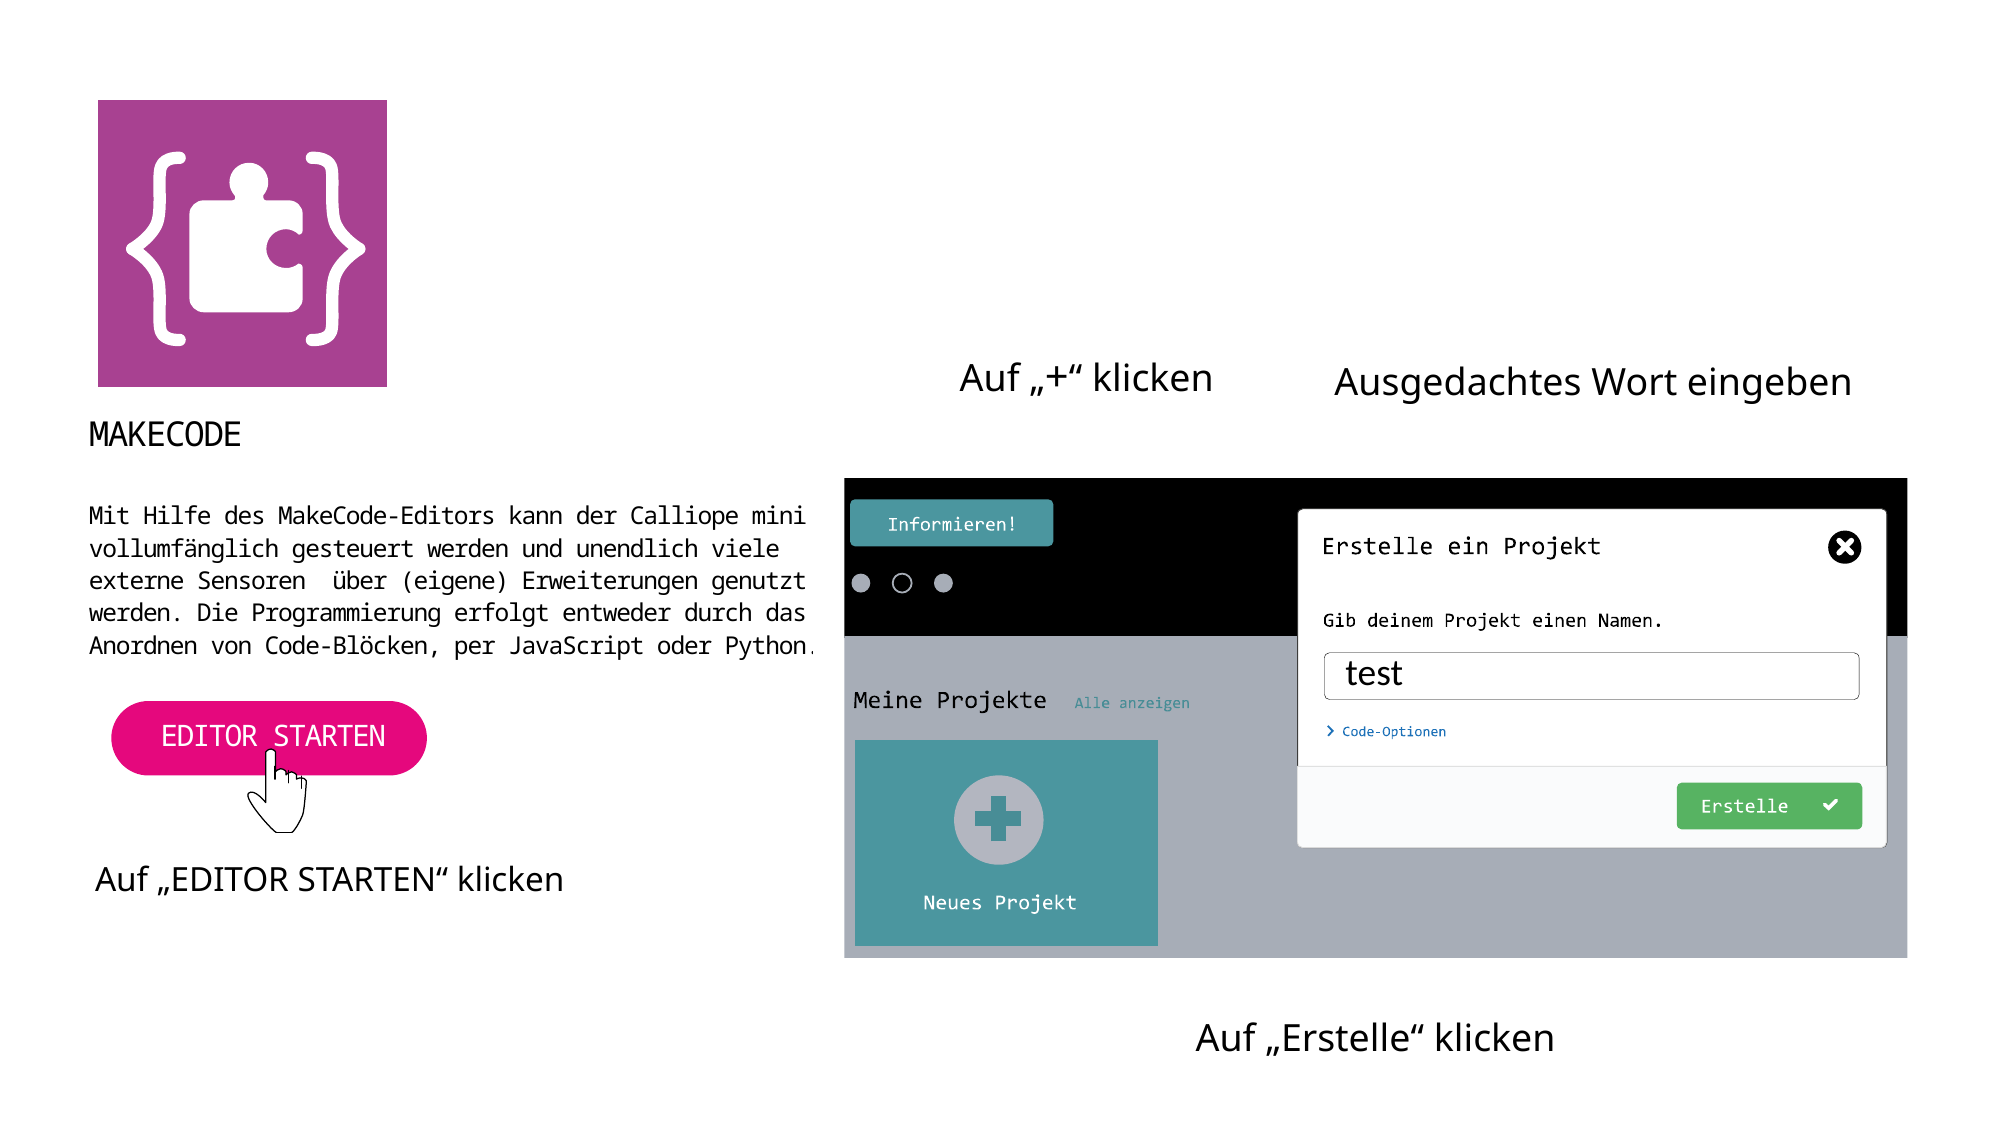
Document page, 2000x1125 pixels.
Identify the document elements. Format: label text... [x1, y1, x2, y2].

picture [844, 478, 1908, 959]
picture [88, 100, 813, 833]
text_box test [1330, 640, 1418, 701]
text_box Auf „Erstelle“ klicken [1180, 1003, 1567, 1064]
text_box Auf „EDITOR STARTEN“ klicken [80, 848, 591, 911]
text_box Auf „+“ klicken [944, 339, 1241, 414]
text_box Ausgedachtes Wort eingeben [1319, 348, 1845, 408]
